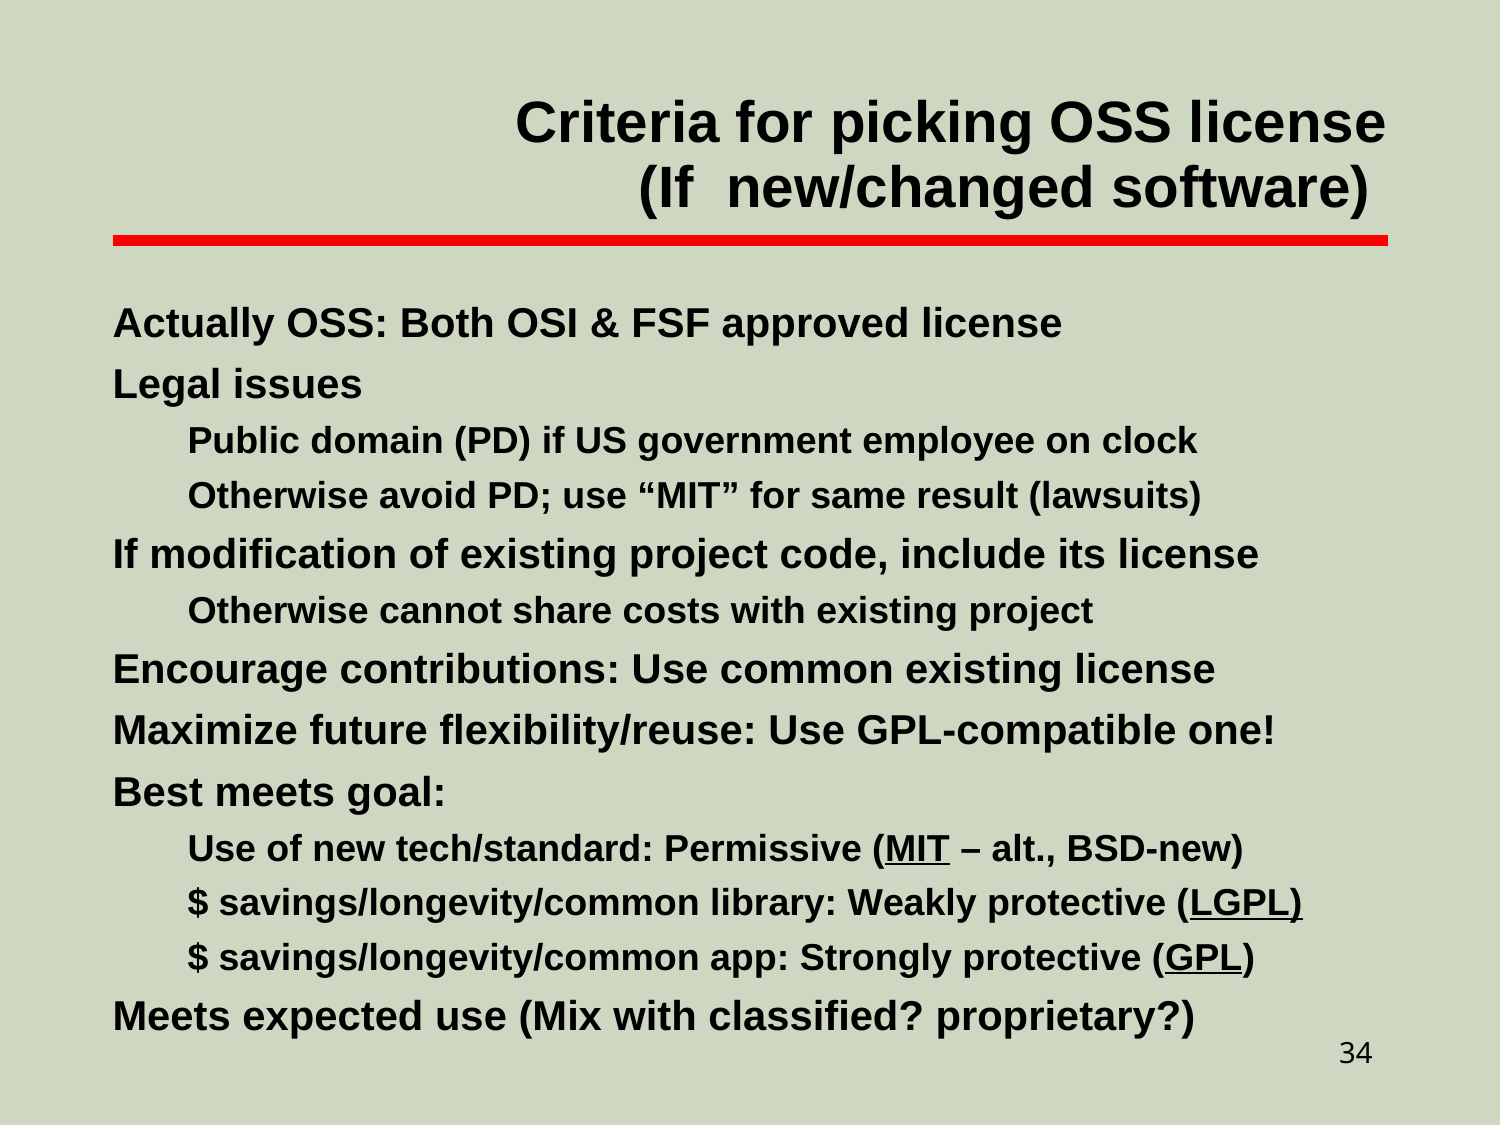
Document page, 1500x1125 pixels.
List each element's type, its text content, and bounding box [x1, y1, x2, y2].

title Criteria for picking OSS license (If new/changed software) [337, 85, 1388, 224]
list Actually OSS: Both OSI & FSF approved license Legal issues Public domain (PD) if US government employee on clock Otherwise avoid PD; use “MIT” for same result (lawsuits) If modification of existing project code, include its license Otherwise cannot share costs with existing project Encourage contributions: Use common existing license Maximize future flexibility/reuse: Use GPL-compatible one! Best meets goal: Use of new tech/standard: Permissive (MIT – alt., BSD-new) $ savings/longevity/common library: Weakly protective (LGPL) $ savings/longevity/common app: Strongly protective (GPL) Meets expected use (Mix with classified? proprietary?) [112, 299, 1388, 1098]
